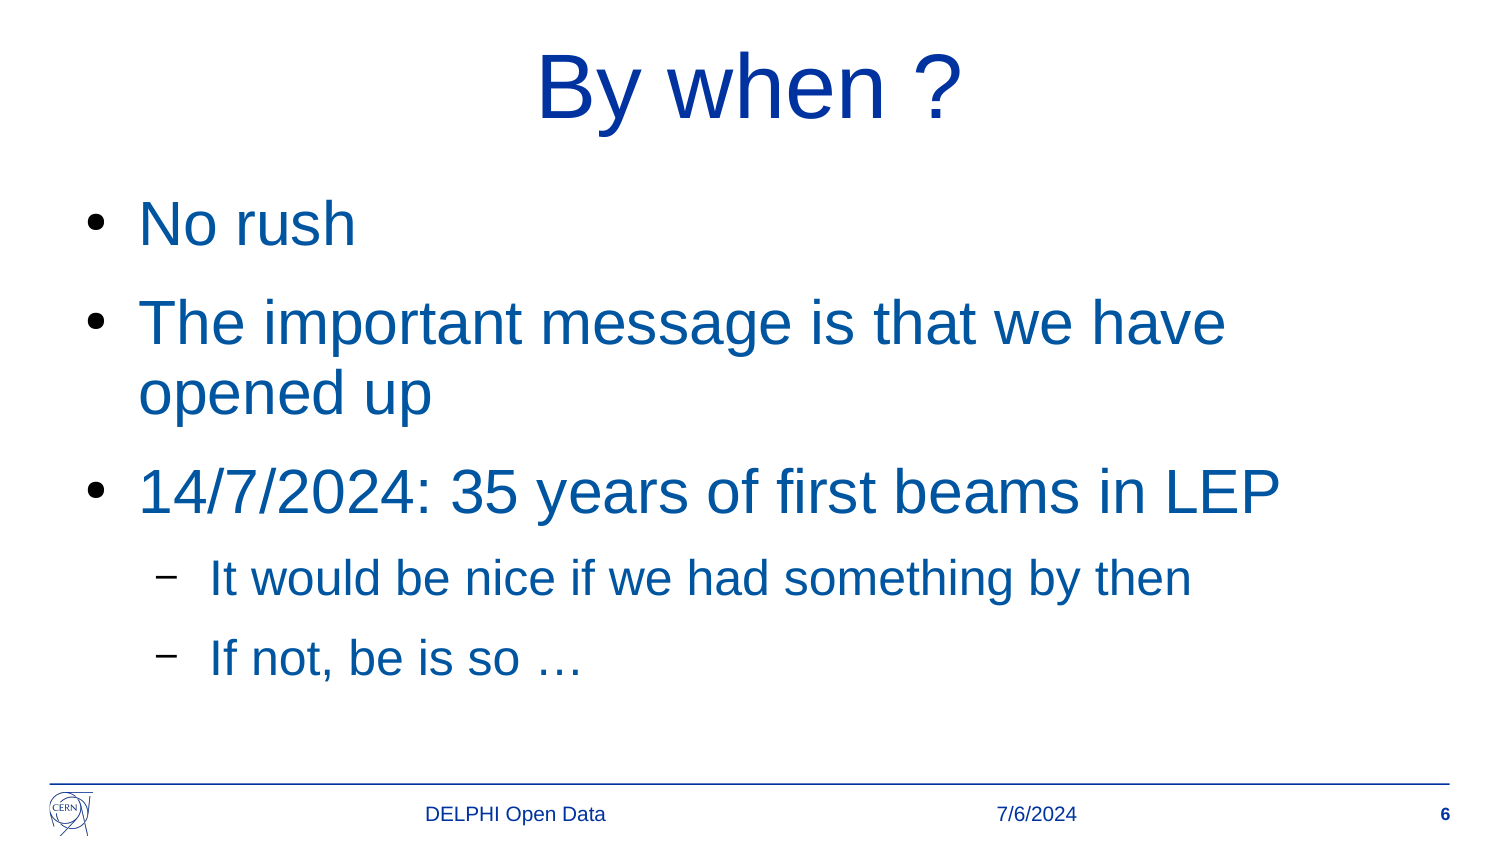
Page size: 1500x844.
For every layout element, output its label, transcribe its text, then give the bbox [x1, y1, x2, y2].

title By when ? [75, 28, 1425, 145]
list No rush The important message is that we have opened up 14/7/2024: 35 years of first beams in LEP It would be nice if we had something by then If not, be is so … [67, 188, 1418, 715]
